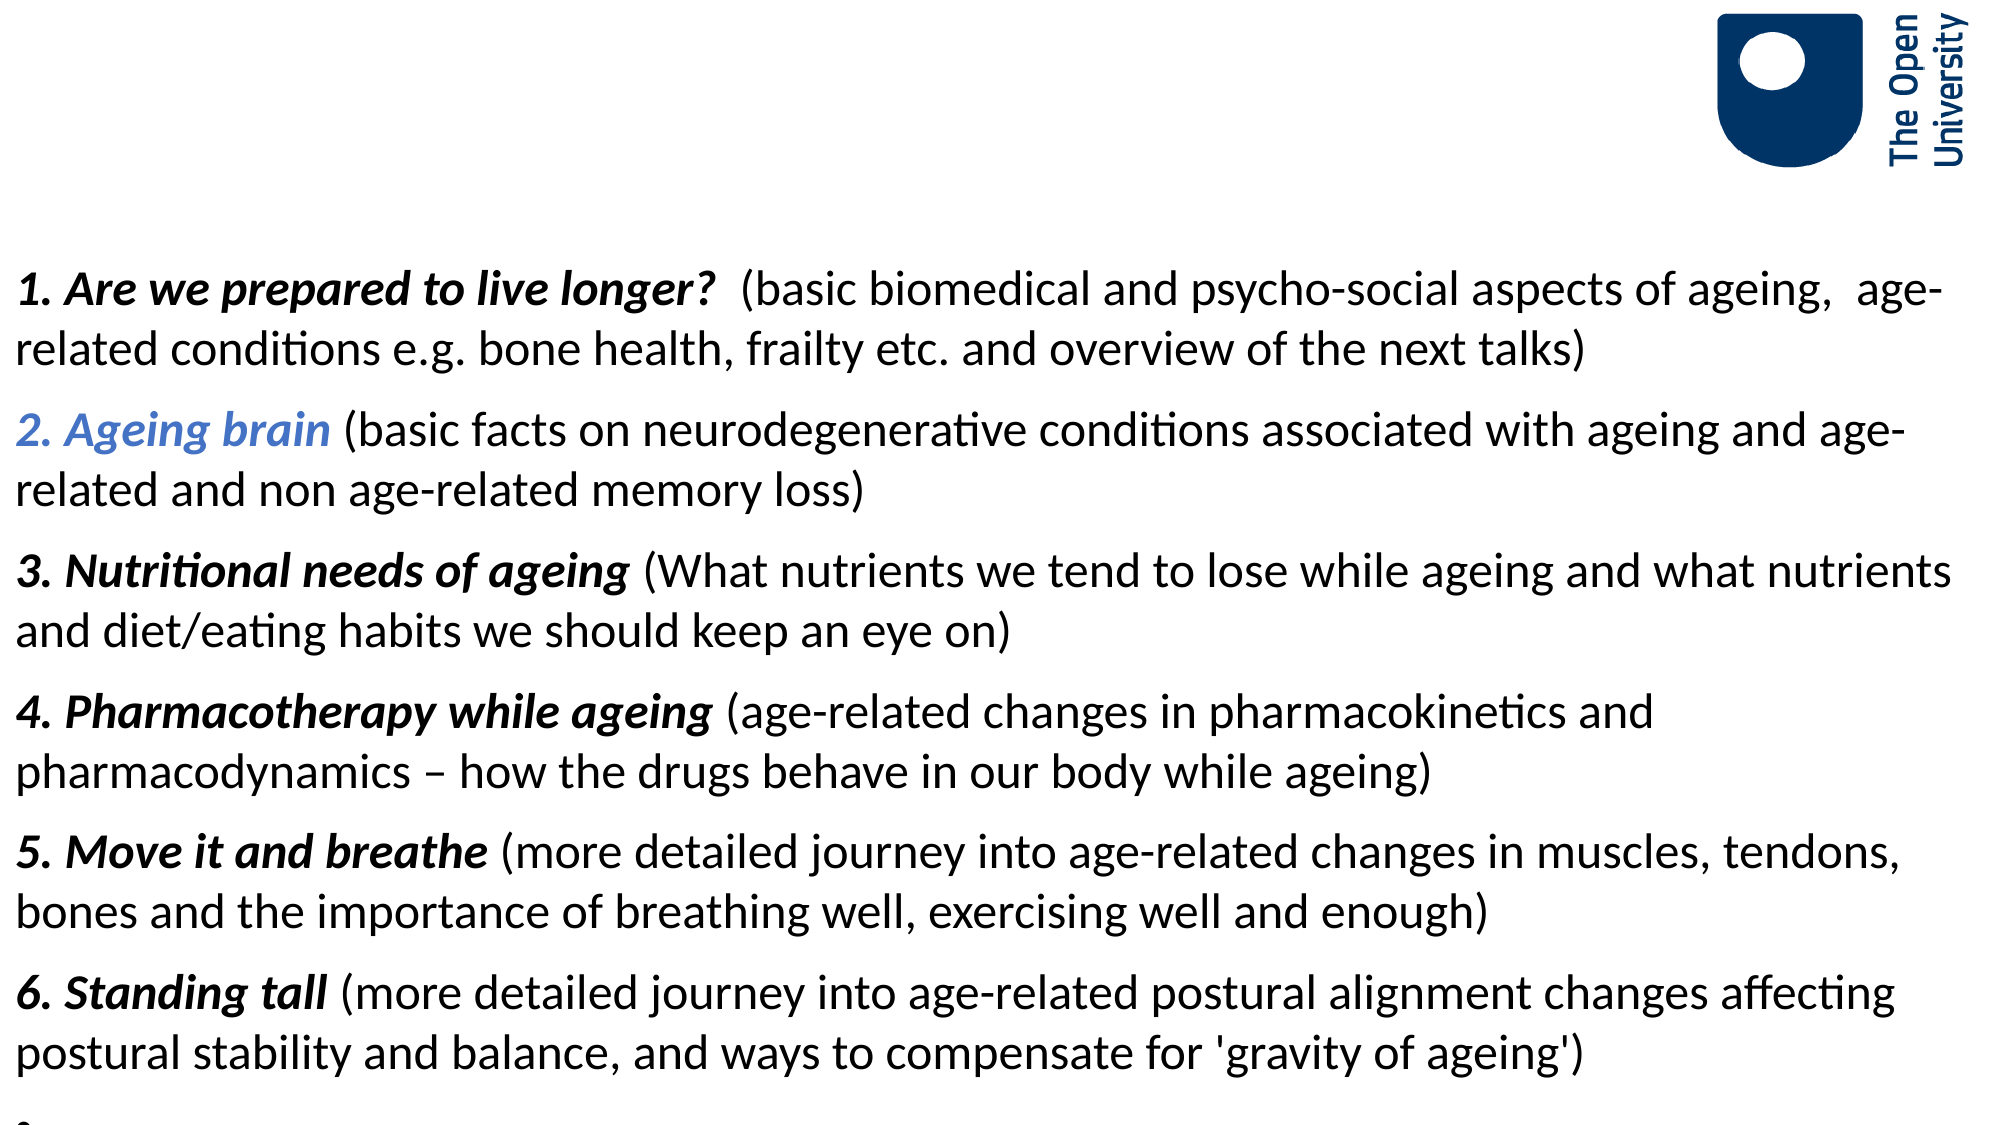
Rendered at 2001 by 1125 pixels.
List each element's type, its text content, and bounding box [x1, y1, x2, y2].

list 1. Are we prepared to live longer? (basic biomedical and psycho-social aspects of ageing, age-related conditions e.g. bone health, frailty etc. and overview of the next talks) 2. Ageing brain (basic facts on neurodegenerative conditions associated with ageing and age-related and non age-related memory loss) 3. Nutritional needs of ageing (What nutrients we tend to lose while ageing and what nutrients and diet/eating habits we should keep an eye on) 4. Pharmacotherapy while ageing (age-related changes in pharmacokinetics and pharmacodynamics – how the drugs behave in our body while ageing) 5. Move it and breathe (more detailed journey into age-related changes in muscles, tendons, bones and the importance of breathing well, exercising well and enough) 6. Standing tall (more detailed journey into age-related postural alignment changes affecting postural stability and balance, and ways to compensate for 'gravity of ageing') [0, 248, 2000, 1125]
picture [1716, 10, 1971, 170]
